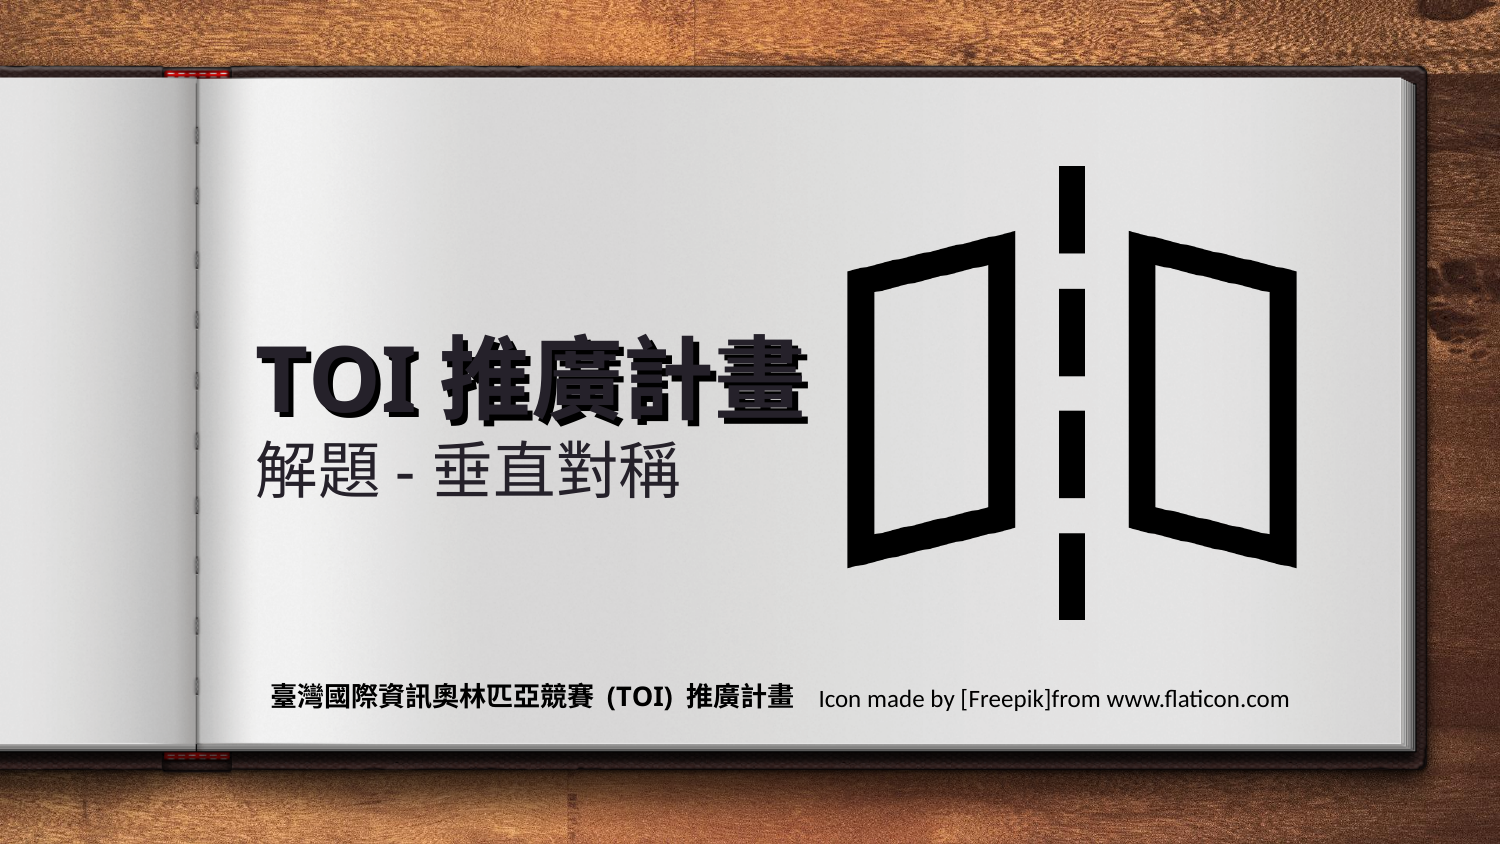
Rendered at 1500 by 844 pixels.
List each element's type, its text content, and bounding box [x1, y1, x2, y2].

title TOI推廣計畫 解題-垂直對稱 [240, 262, 844, 565]
text_box Icon made by [Freepik]from www.flaticon.com [804, 675, 1385, 720]
picture [844, 166, 1299, 620]
